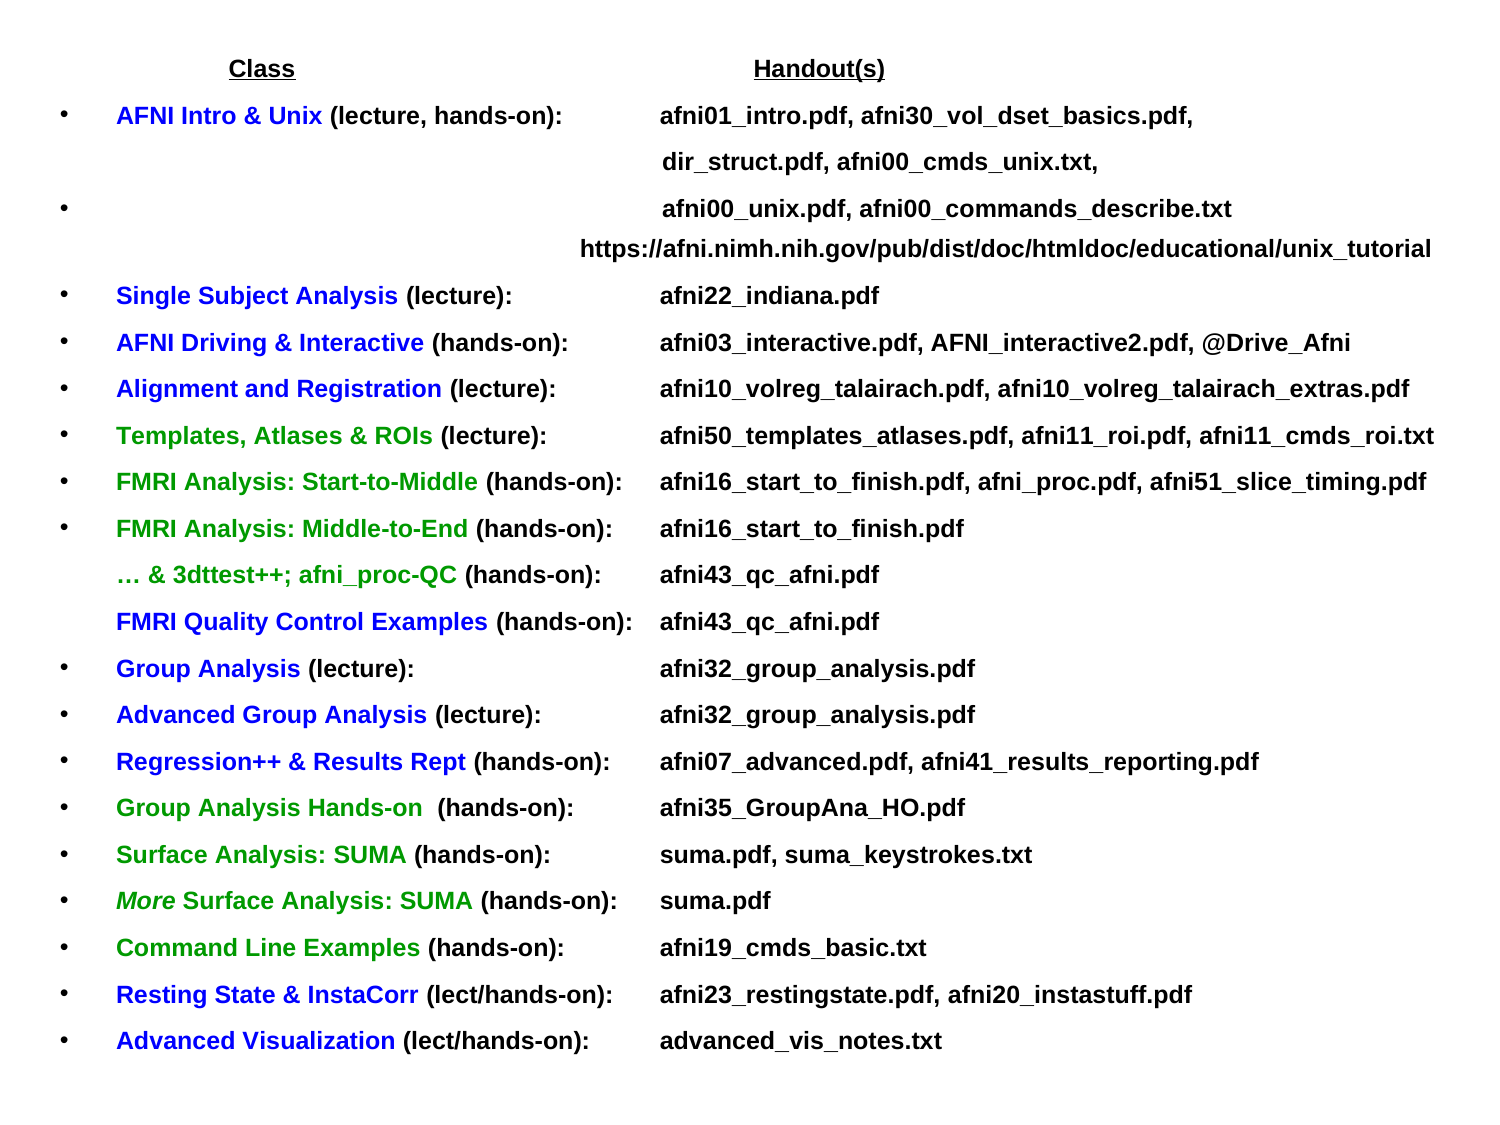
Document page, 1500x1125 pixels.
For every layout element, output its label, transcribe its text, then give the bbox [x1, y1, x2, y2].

list Class Handout(s) AFNI Intro & Unix (lecture, hands-on): afni01_intro.pdf, afni30_vol_dset_basics.pdf, dir_struct.pdf, afni00_cmds_unix.txt, afni00_unix.pdf, afni00_commands_describe.txt https://afni.nimh.nih.gov/pub/dist/doc/htmldoc/educational/unix_tutorial Single Subject Analysis (lecture): afni22_indiana.pdf AFNI Driving & Interactive (hands-on): afni03_interactive.pdf, AFNI_interactive2.pdf, @Drive_Afni Alignment and Registration (lecture): afni10_volreg_talairach.pdf, afni10_volreg_talairach_extras.pdf Templates, Atlases & ROIs (lecture): afni50_templates_atlases.pdf, afni11_roi.pdf, afni11_cmds_roi.txt FMRI Analysis: Start-to-Middle (hands-on): afni16_start_to_finish.pdf, afni_proc.pdf, afni51_slice_timing.pdf FMRI Analysis: Middle-to-End (hands-on): afni16_start_to_finish.pdf … & 3dttest++; afni_proc-QC (hands-on): afni43_qc_afni.pdf FMRI Quality Control Examples (hands-on): afni43_qc_afni.pdf Group Analysis (lecture): afni32_group_analysis.pdf Advanced Group Analysis (lecture): afni32_group_analysis.pdf Regression++ & Results Rept (hands-on): afni07_advanced.pdf, afni41_results_reporting.pdf Group Analysis Hands-on (hands-on): afni35_GroupAna_HO.pdf Surface Analysis: SUMA (hands-on): suma.pdf, suma_keystrokes.txt More Surface Analysis: SUMA (hands-on): suma.pdf Command Line Examples (hands-on): afni19_cmds_basic.txt Resting State & InstaCorr (lect/hands-on): afni23_restingstate.pdf, afni20_instastuff.pdf Advanced Visualization (lect/hands-on): advanced_vis_notes.txt [45, 45, 1500, 1125]
